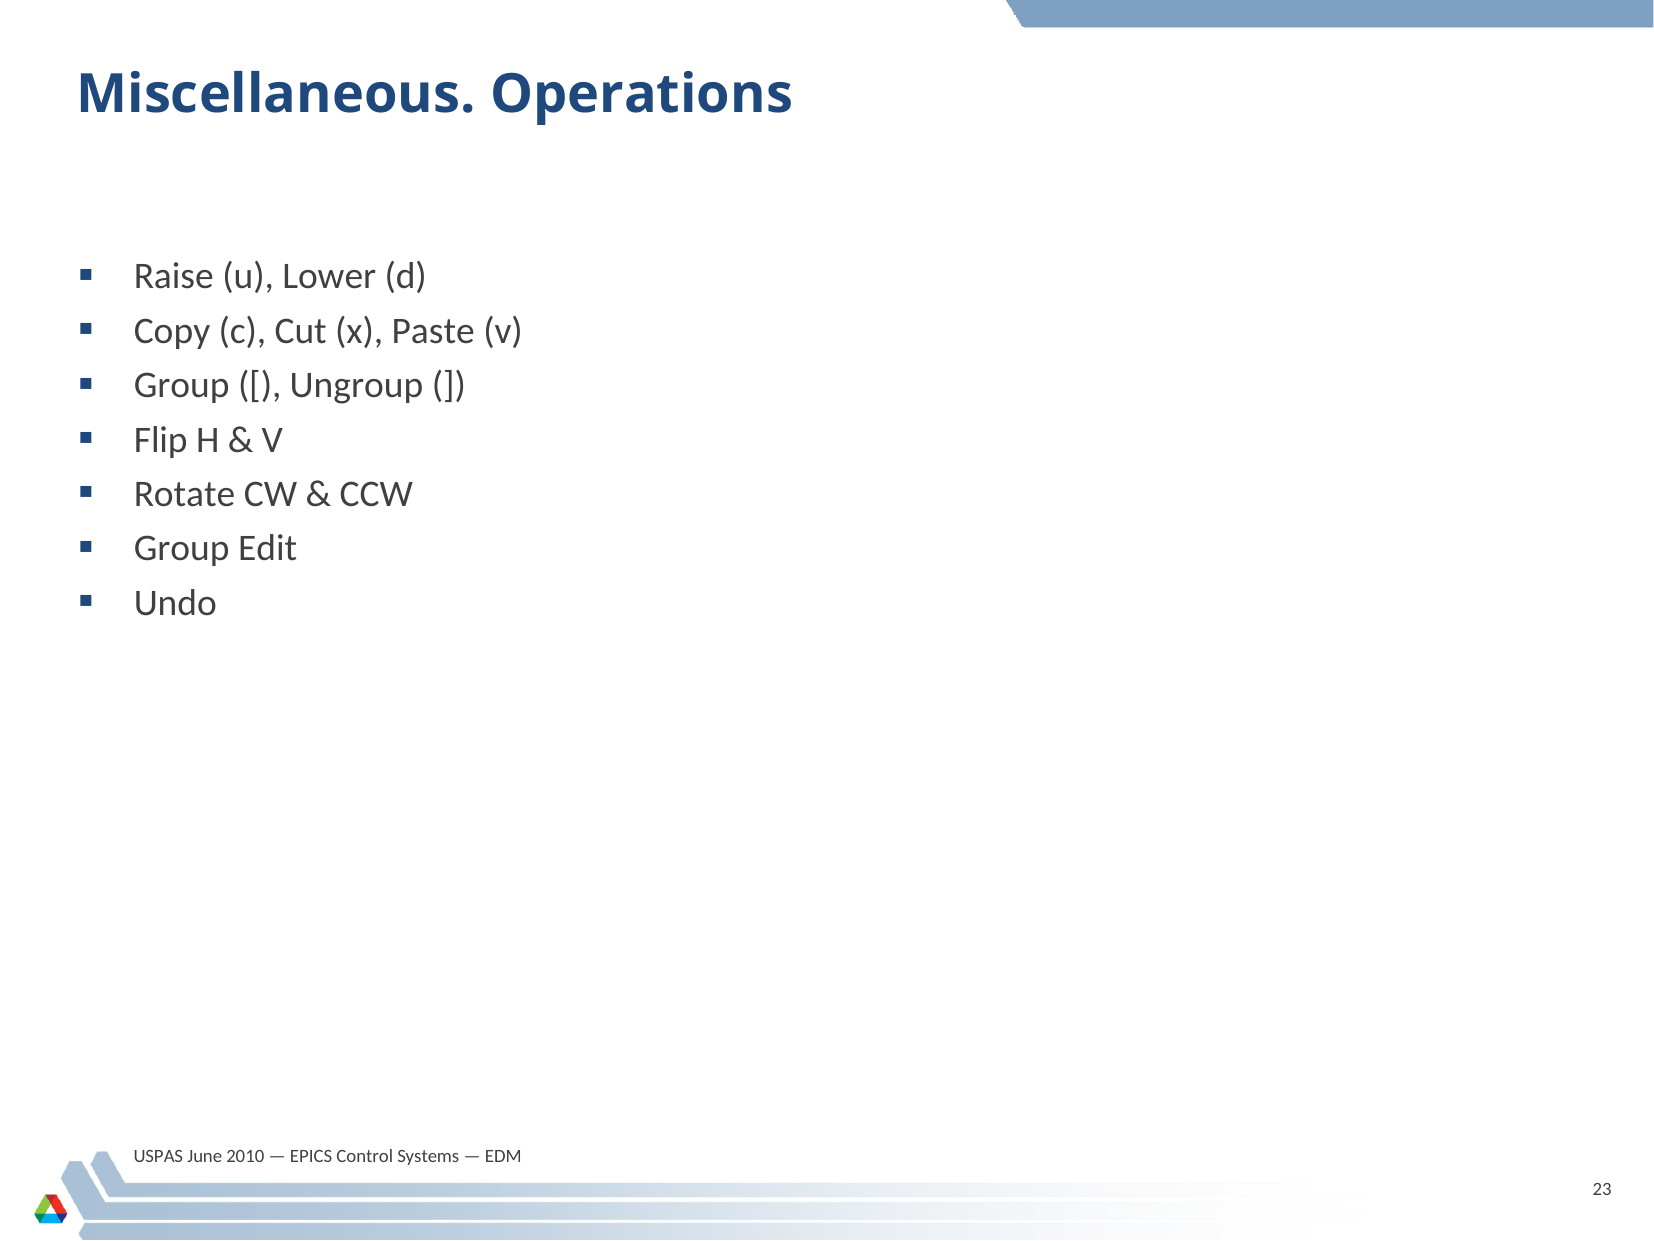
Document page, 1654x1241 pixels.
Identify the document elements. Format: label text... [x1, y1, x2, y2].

picture [0, 0, 1654, 29]
picture [0, 1143, 1654, 1240]
list Raise (u), Lower (d) Copy (c), Cut (x), Paste (v) Group ([), Ungroup (]) Flip H & V Rotate CW & CCW Group Edit Undo [62, 253, 1498, 816]
title Miscellaneous. Operations [61, 39, 1500, 143]
